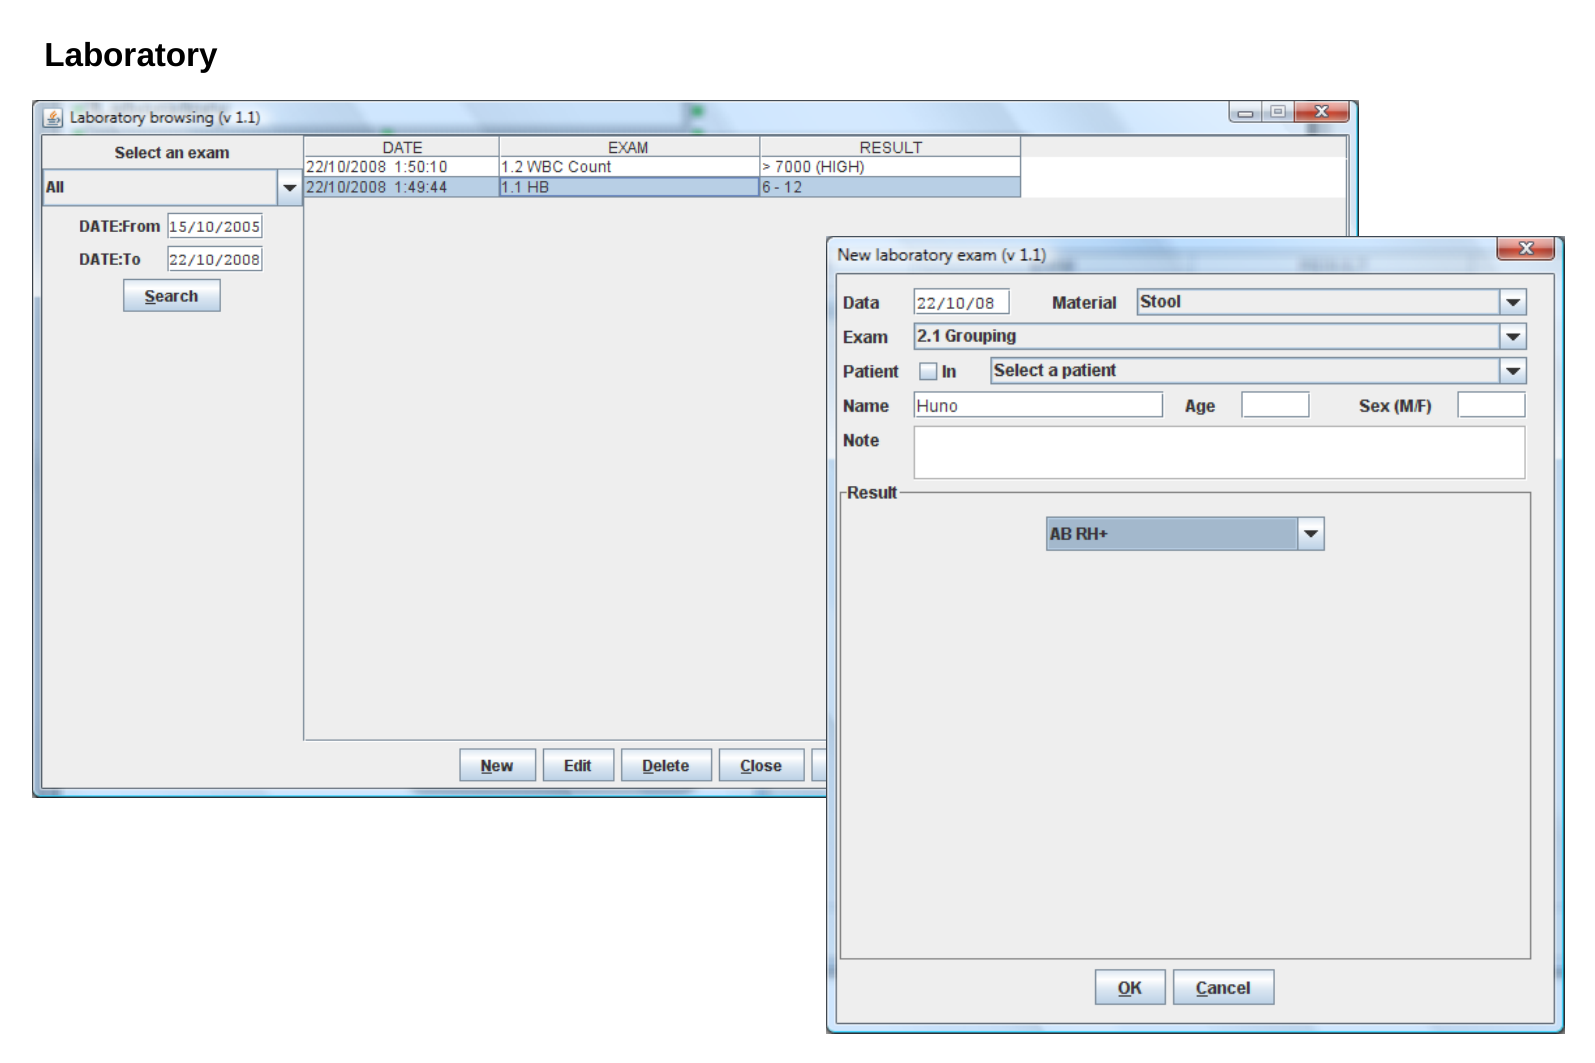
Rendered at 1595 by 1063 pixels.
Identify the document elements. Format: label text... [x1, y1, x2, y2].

text_box Laboratory [29, 29, 810, 83]
picture [32, 100, 1565, 1034]
